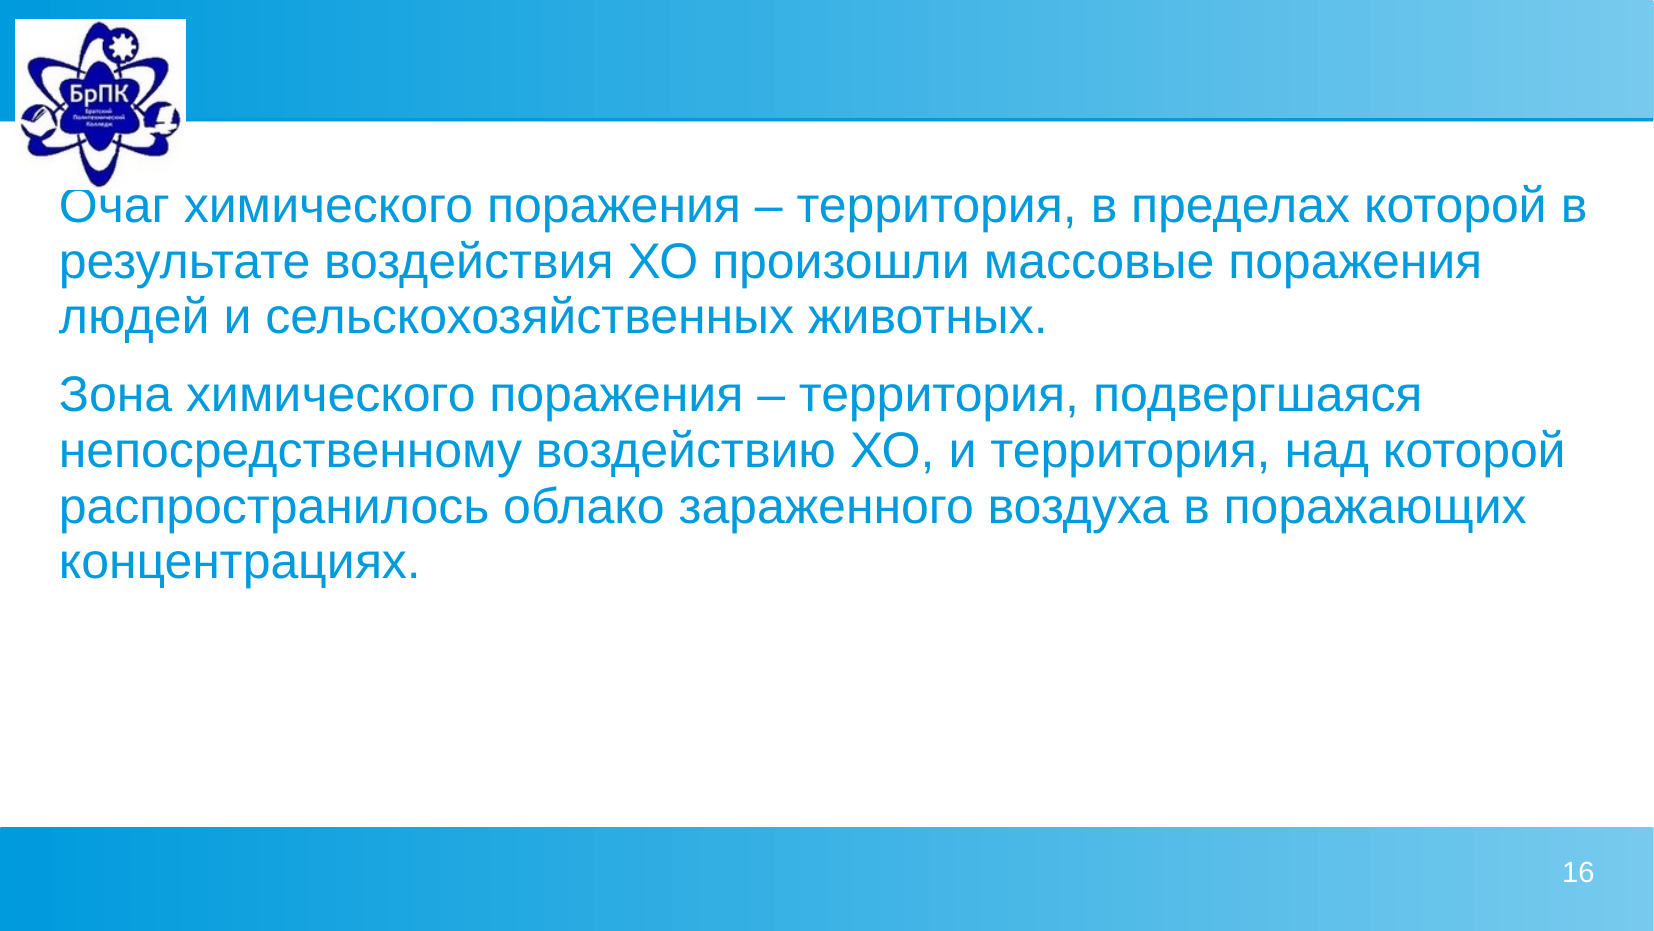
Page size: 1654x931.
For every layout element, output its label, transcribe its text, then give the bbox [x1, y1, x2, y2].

list Очаг химического поражения – территория, в пределах которой в результате воздействия ХО произошли массовые поражения людей и сельскохозяйственных животных. Зона химического поражения – территория, подвергшаяся непосредственному воздействию ХО, и территория, над которой распространилось облако зараженного воздуха в поражающих концентрациях. [59, 177, 1595, 768]
picture [15, 20, 186, 190]
